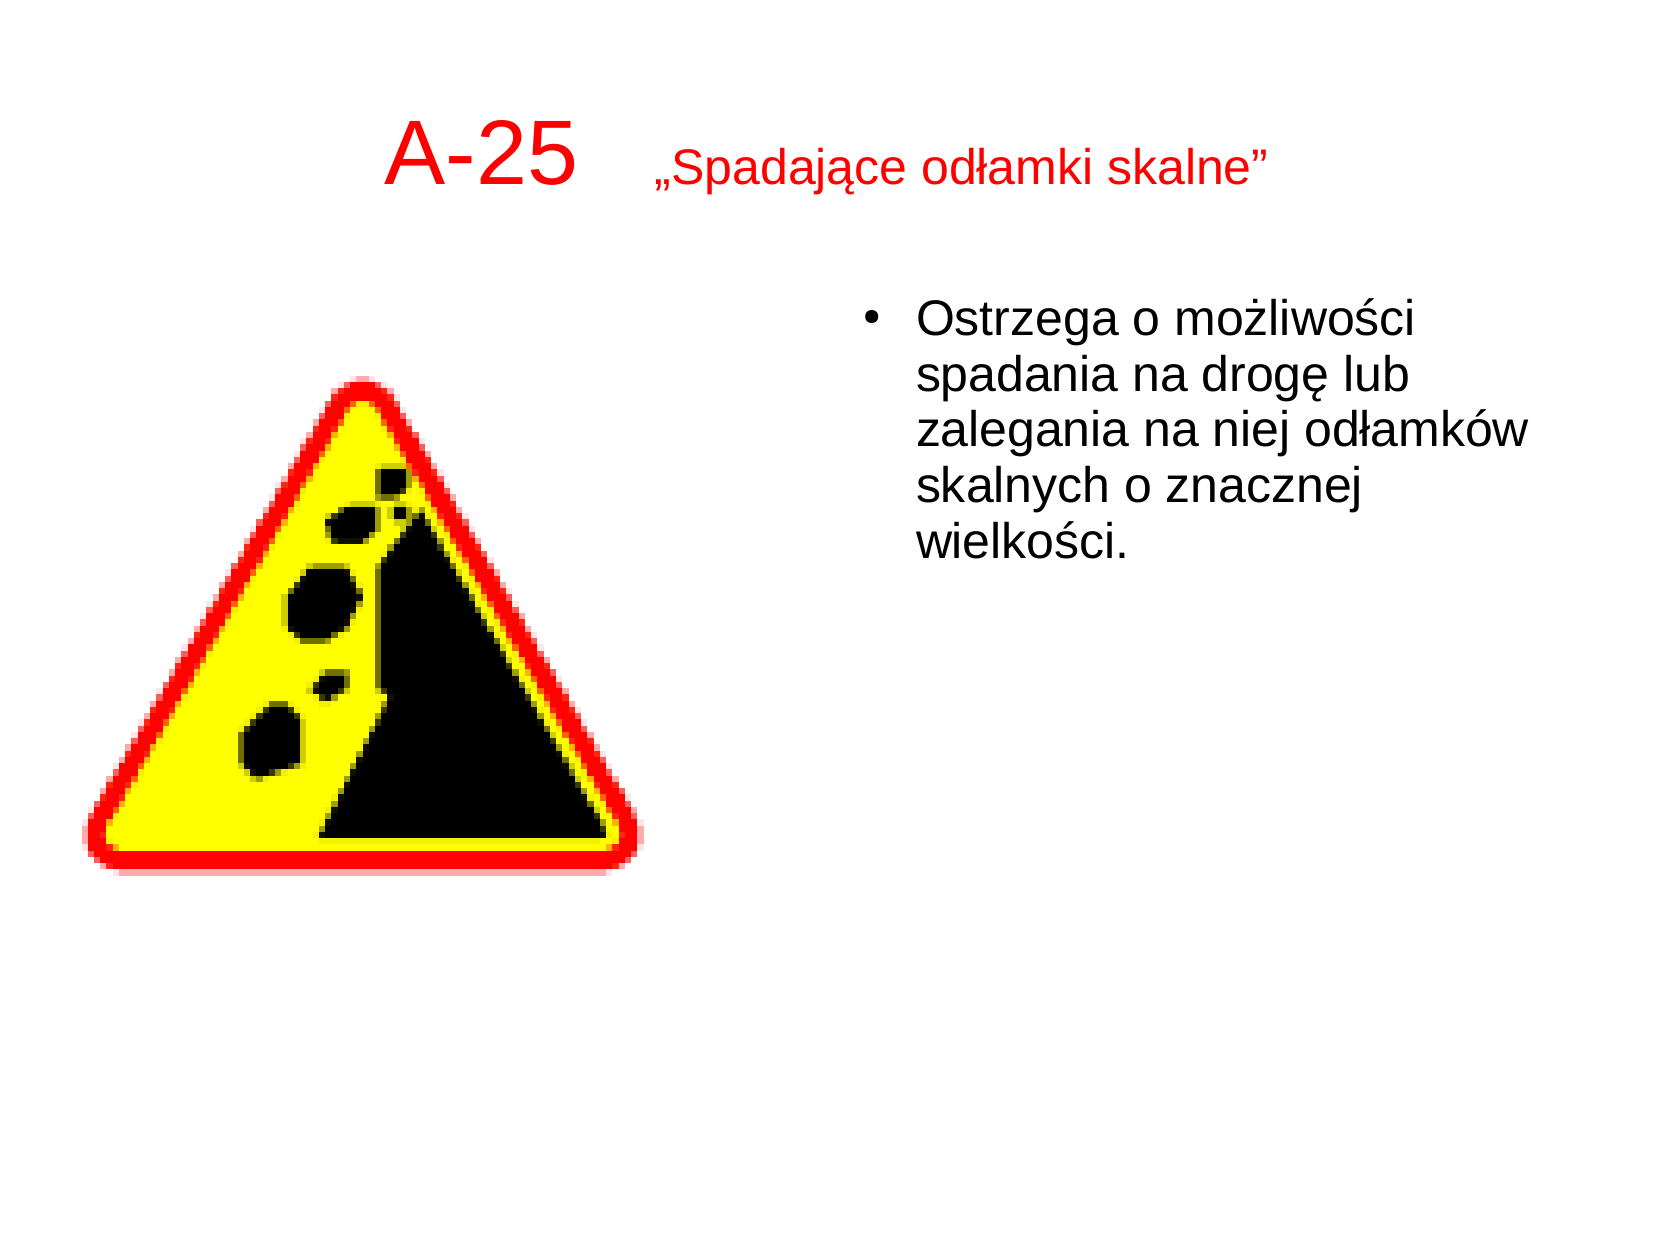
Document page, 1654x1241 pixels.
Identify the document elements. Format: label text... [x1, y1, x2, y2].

list Ostrzega o możliwości spadania na drogę lub zalegania na niej odłamków skalnych o znacznej wielkości. [845, 290, 1572, 1094]
title A-25 „Spadające odłamki skalne” [82, 56, 1571, 250]
picture [82, 376, 644, 876]
